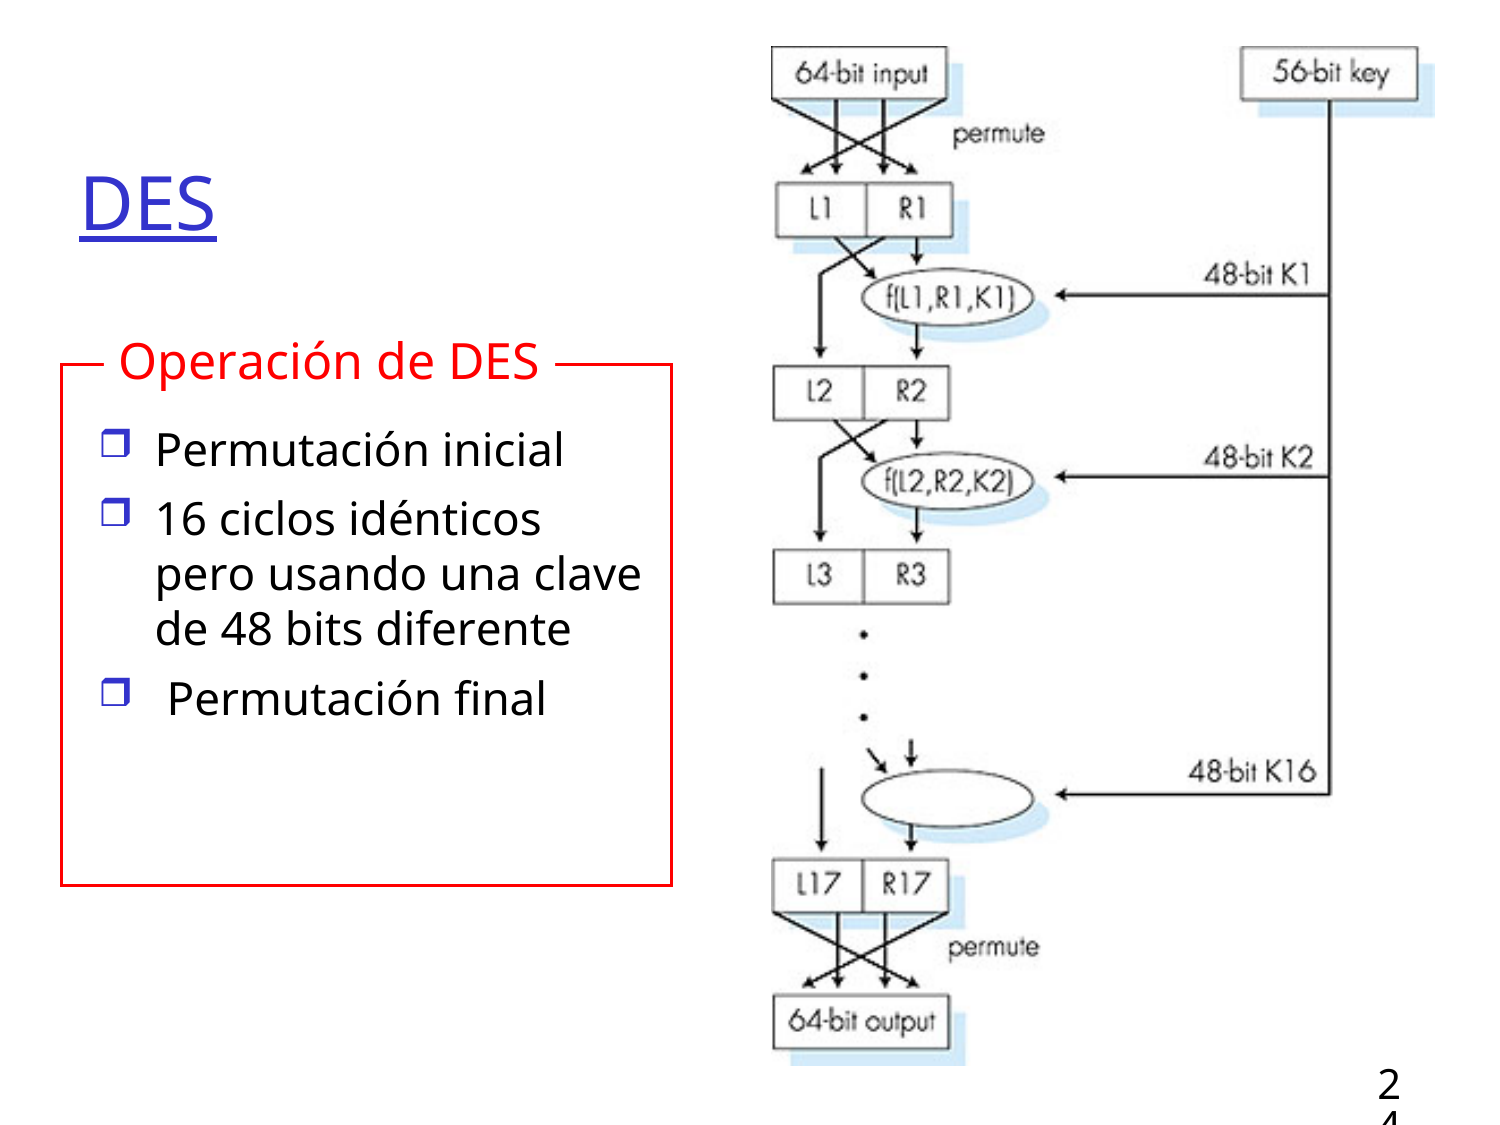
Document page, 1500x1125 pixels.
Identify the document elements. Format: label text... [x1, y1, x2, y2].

text_box Operación de DES [103, 321, 556, 398]
text_box [61, 364, 672, 886]
picture [771, 46, 1435, 1066]
list Permutación inicial 16 ciclos idénticos pero usando una clave de 48 bits diferente Permutación final [83, 412, 663, 873]
title DES [64, 106, 709, 295]
